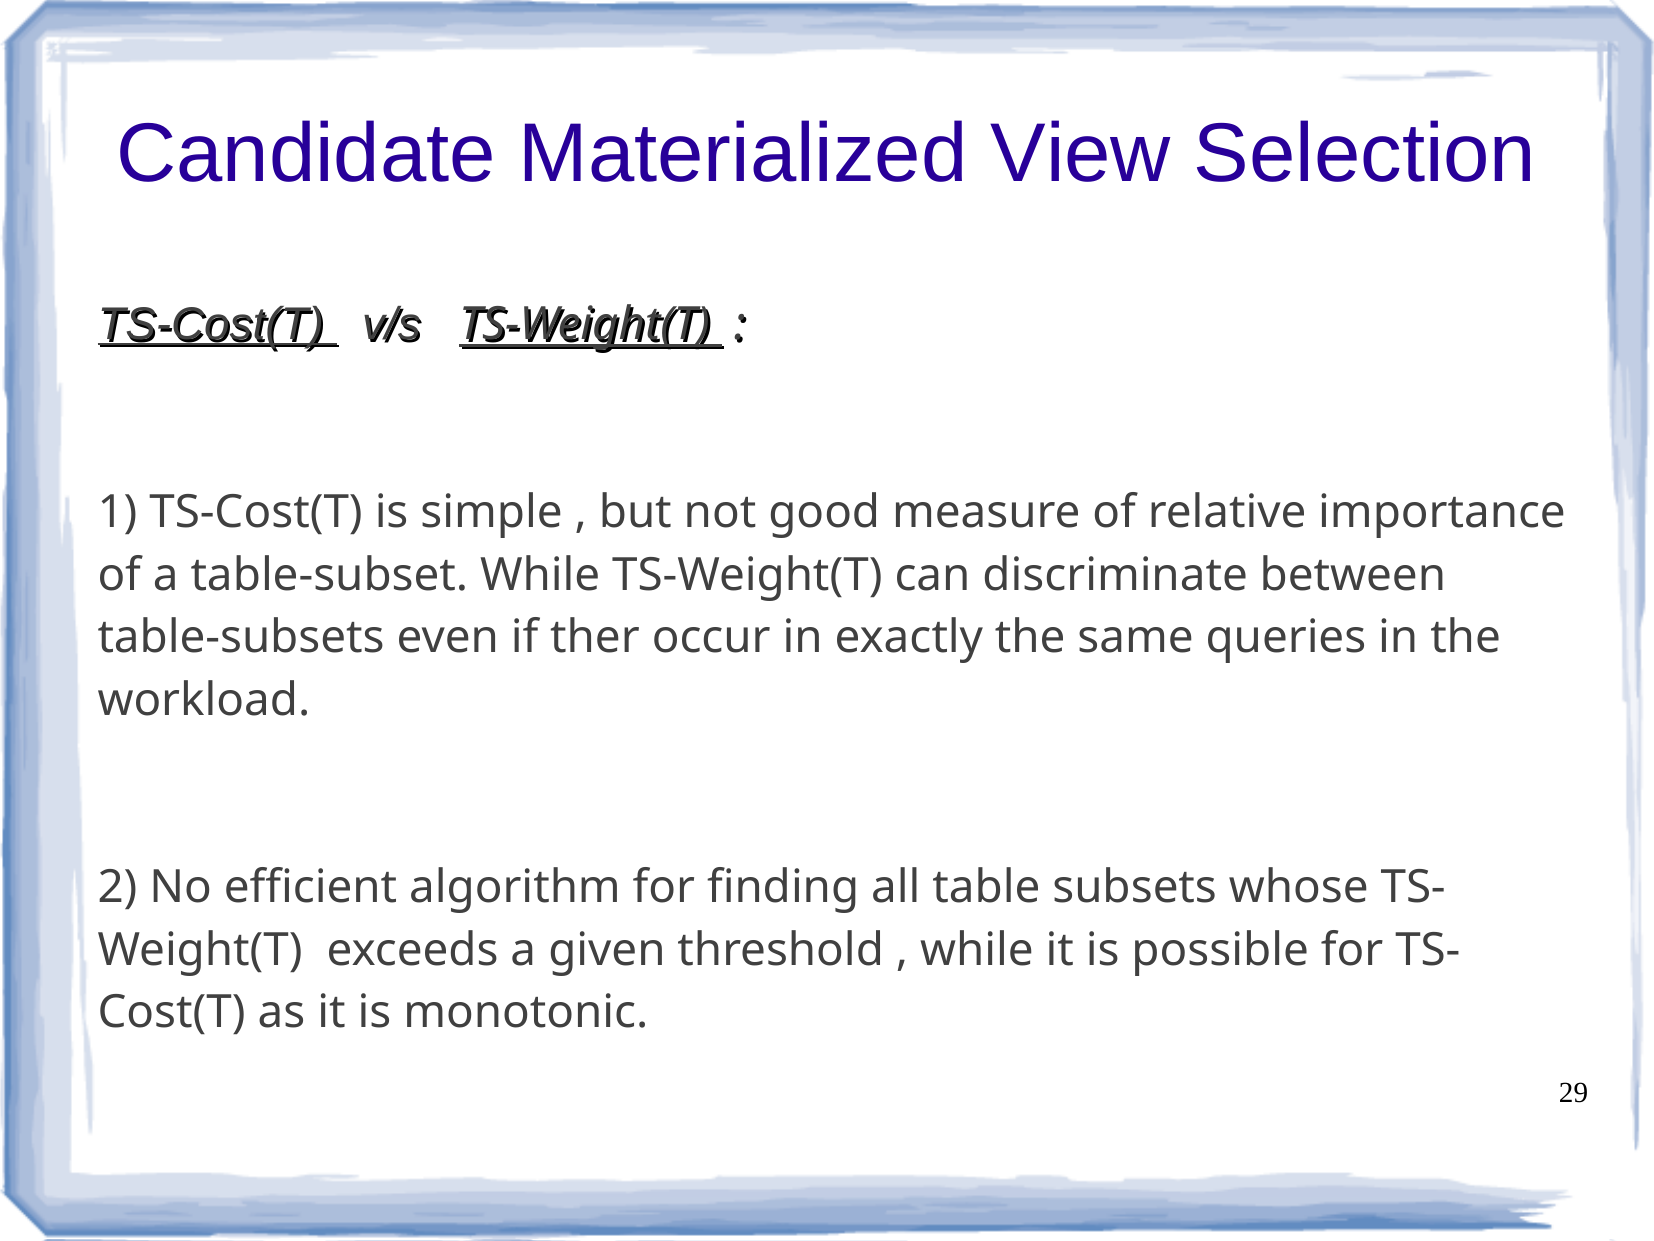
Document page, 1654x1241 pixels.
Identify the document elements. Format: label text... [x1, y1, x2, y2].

title Candidate Materialized View Selection [82, 49, 1571, 257]
text_box TS-Cost(T) v/s TS-Weight(T) : 1) TS-Cost(T) is simple , but not good measure of relative importance of a table-subset. While TS-Weight(T) can discriminate between table-subsets even if ther occur in exactly the same queries in the workload. 2) No efficient algorithm for finding all table subsets whose TS-Weight(T) exceeds a given threshold , while it is possible for TS-Cost(T) as it is monotonic. [82, 283, 1595, 1096]
picture [0, 0, 1654, 1241]
